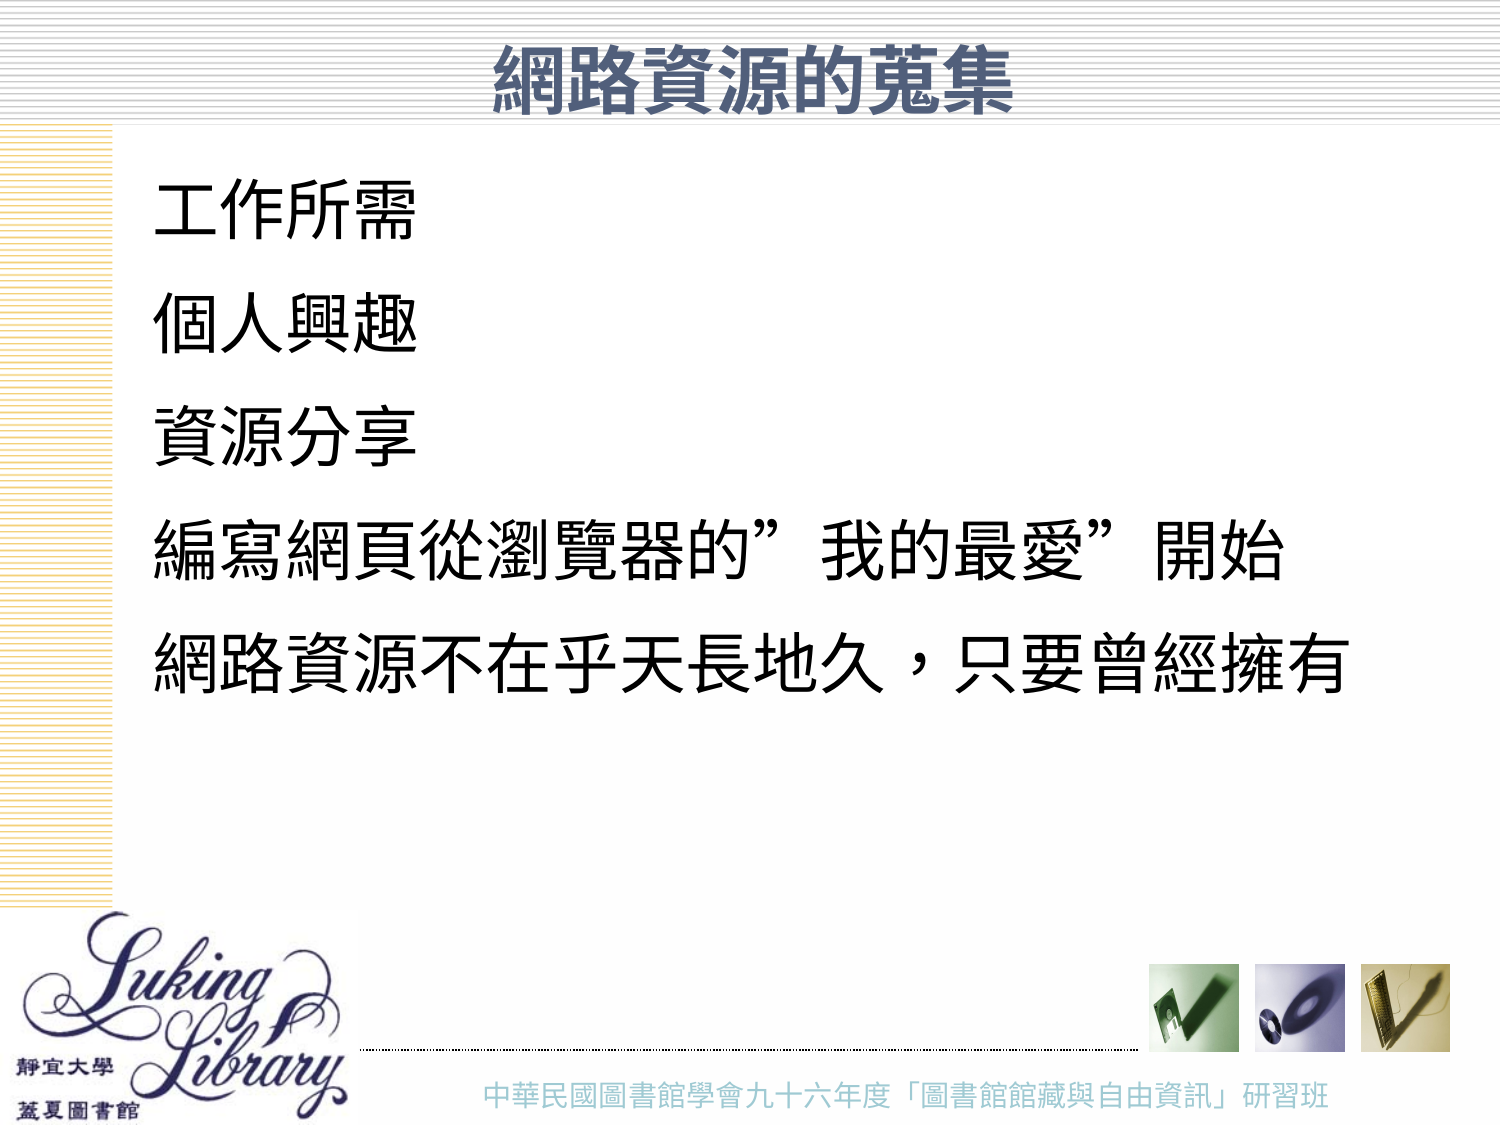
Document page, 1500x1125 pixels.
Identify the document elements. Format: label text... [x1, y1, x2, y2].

picture [1149, 1013, 1239, 1052]
title 網路資源的蒐集 [74, 22, 1433, 128]
picture [1255, 1013, 1345, 1052]
picture [1361, 1013, 1450, 1052]
picture [0, 0, 1500, 1125]
list 工作所需 個人興趣 資源分享 編寫網頁從瀏覽器的”我的最愛”開始 網路資源不在乎天長地久，只要曾經擁有 [137, 149, 1459, 1013]
